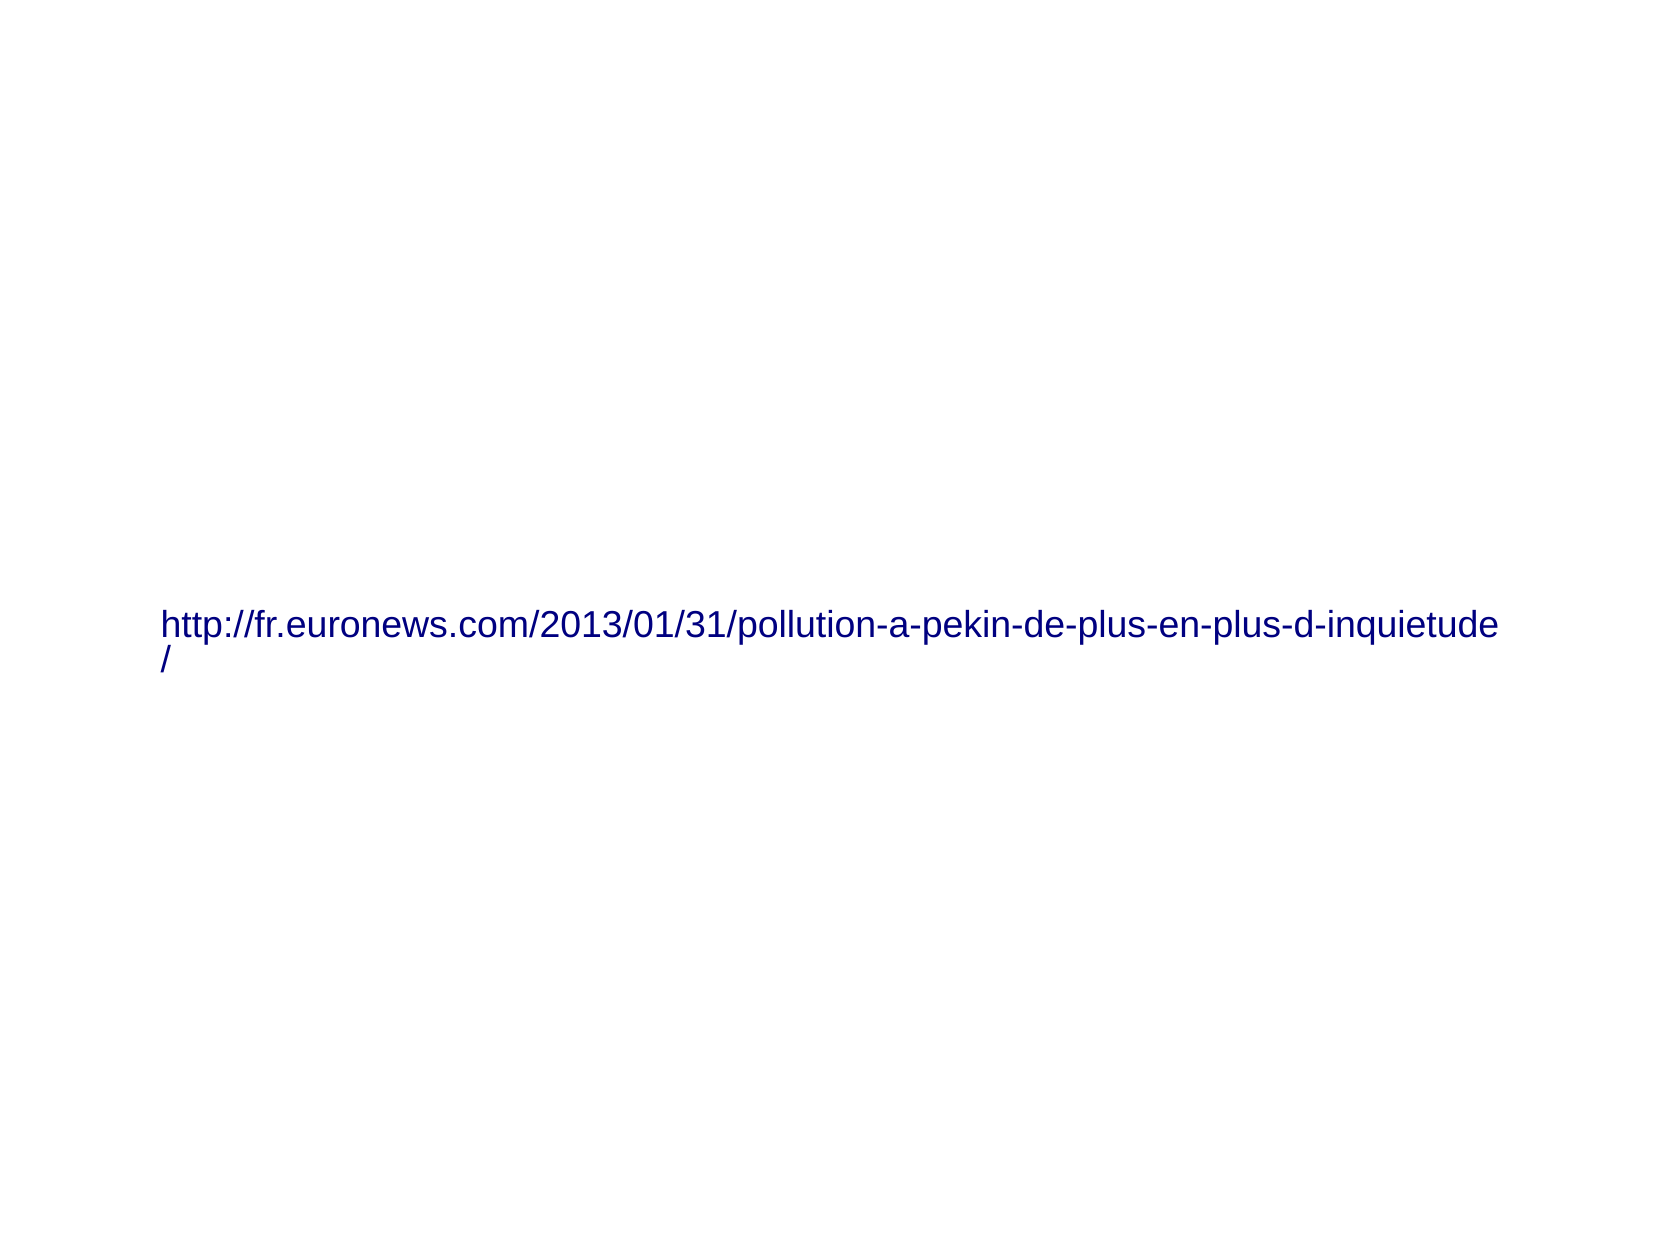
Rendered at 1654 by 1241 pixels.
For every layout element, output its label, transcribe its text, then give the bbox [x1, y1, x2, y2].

text_box http://fr.euronews.com/2013/01/31/pollution-a-pekin-de-plus-en-plus-d-inquietude/ [145, 596, 1524, 696]
